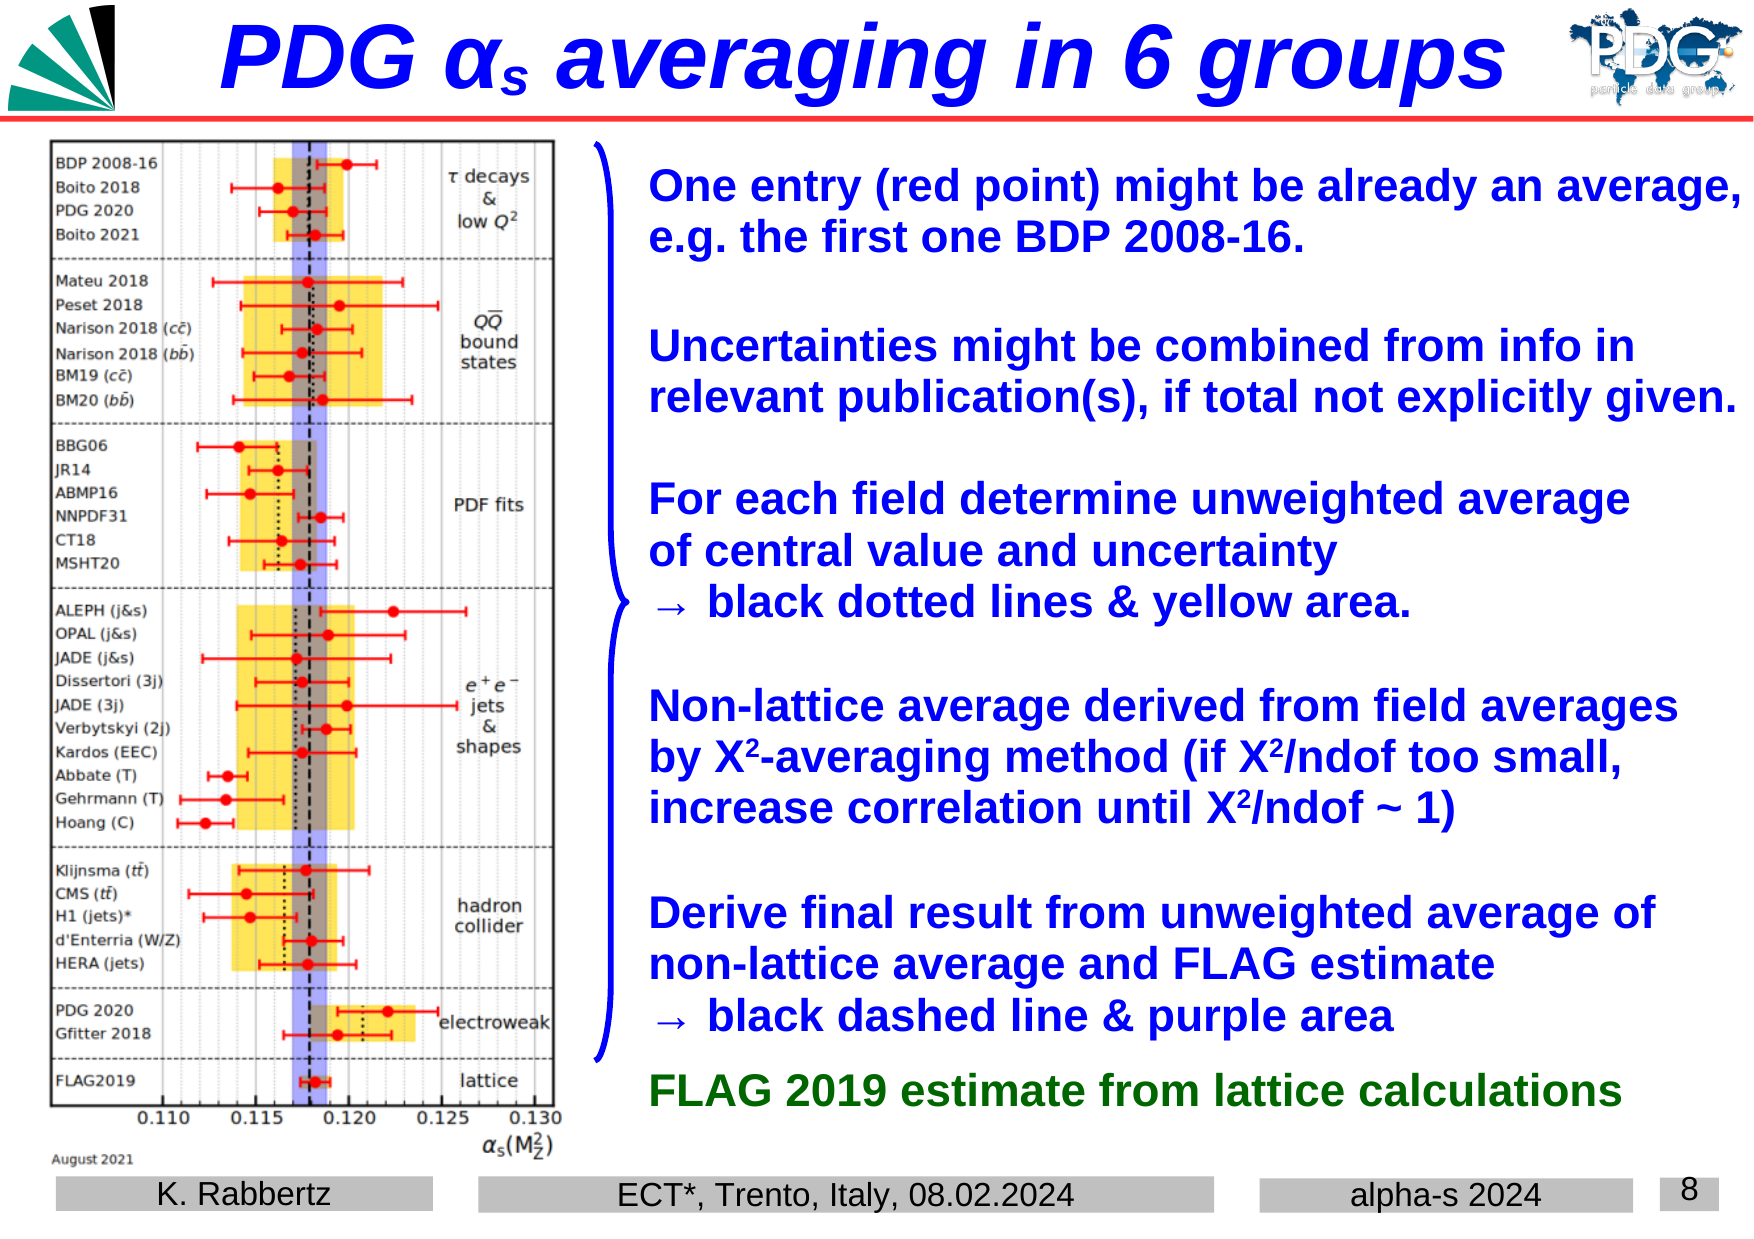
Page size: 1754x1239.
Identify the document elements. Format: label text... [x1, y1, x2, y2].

picture [8, 5, 115, 112]
text_box Derive final result from unweighted average of non-lattice average and FLAG estimate → black dashed line & purple area [636, 881, 1692, 1047]
text_box One entry (red point) might be already an average, e.g. the first one BDP 2008-16. [636, 154, 1754, 269]
picture [40, 133, 571, 1174]
title PDG αs averaging in 6 groups [123, 0, 1606, 114]
text_box FLAG 2019 estimate from lattice calculations [636, 1058, 1636, 1122]
text_box For each field determine unweighted average of central value and uncertainty → black dotted lines & yellow area. [636, 467, 1644, 633]
text_box Uncertainties might be combined from info in relevant publication(s), if total not explicitly given. [636, 313, 1751, 429]
text_box Non-lattice average derived from field averages by Χ2-averaging method (if Χ2/ndof too small, increase correlation until Χ2/ndof ~ 1) [636, 674, 1692, 840]
picture [1606, 6, 1746, 108]
